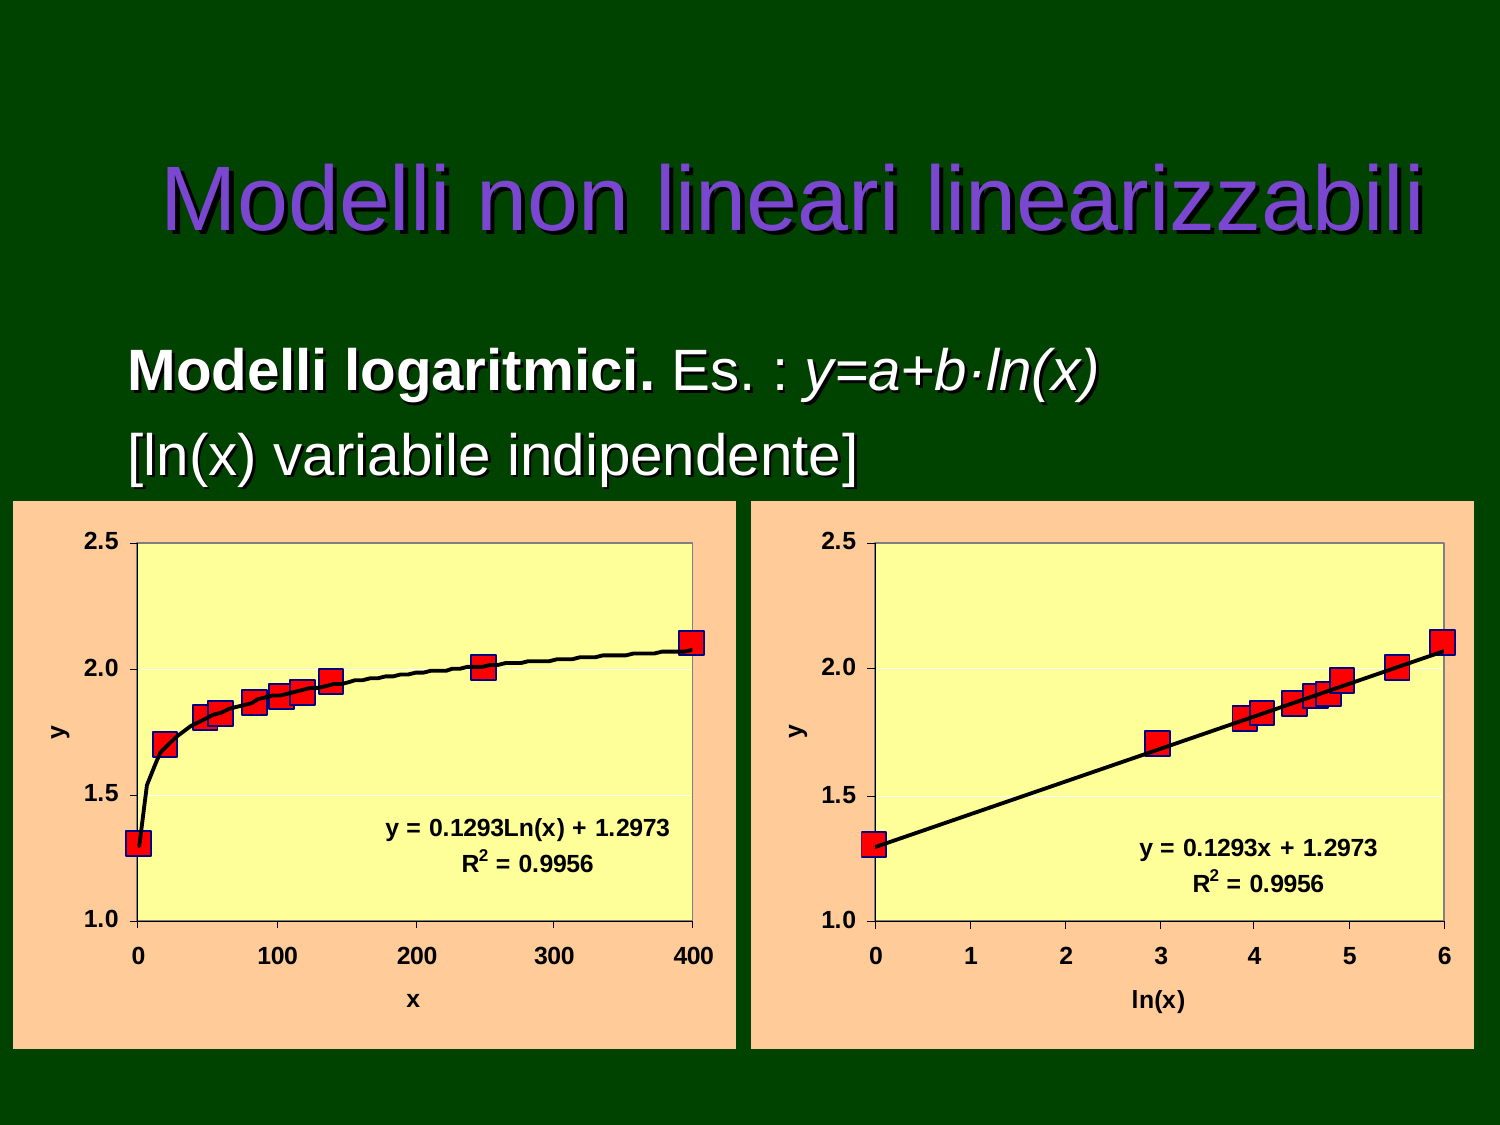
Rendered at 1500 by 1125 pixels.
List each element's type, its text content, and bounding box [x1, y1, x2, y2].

list Modelli logaritmici. Es. : y=a+b·ln(x) [ln(x) variabile indipendente] [112, 324, 1413, 487]
title Modelli non lineari linearizzabili [112, 99, 1476, 288]
picture [0, 487, 1488, 1061]
